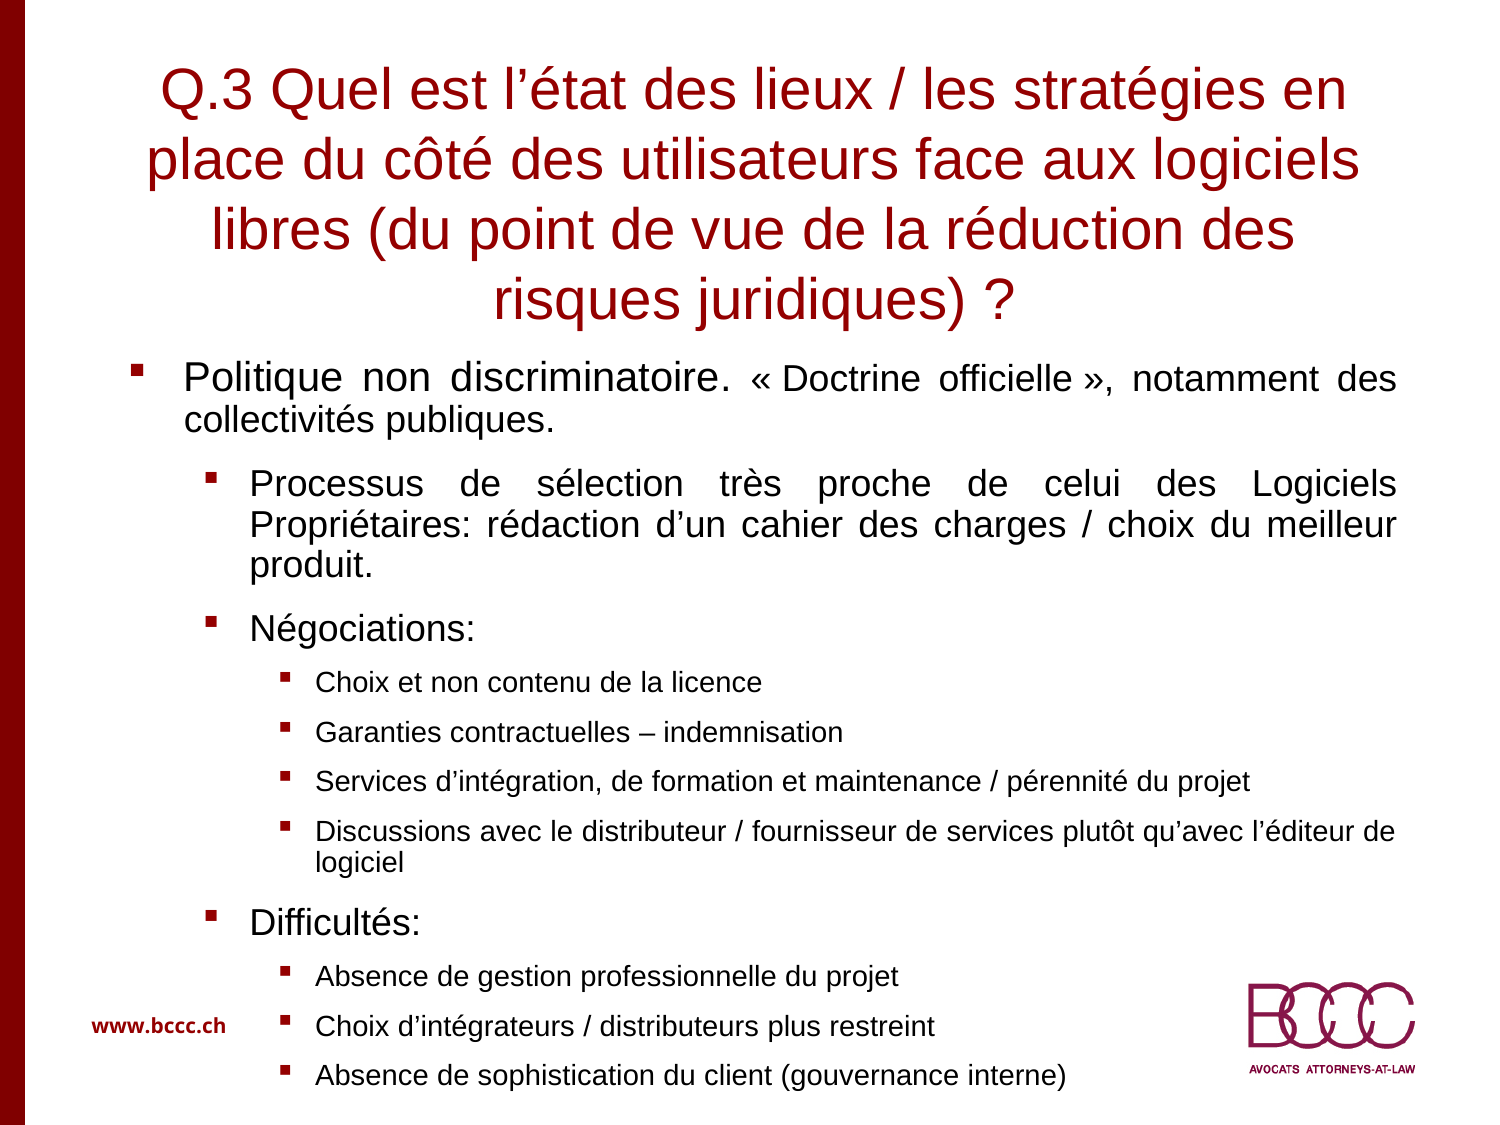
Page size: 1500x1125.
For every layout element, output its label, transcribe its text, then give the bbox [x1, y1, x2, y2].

list Politique non discriminatoire. « Doctrine officielle », notamment des collectivités publiques. Processus de sélection très proche de celui des Logiciels Propriétaires: rédaction d’un cahier des charges / choix du meilleur produit. Négociations: Choix et non contenu de la licence Garanties contractuelles – indemnisation Services d’intégration, de formation et maintenance / pérennité du projet Discussions avec le distributeur / fournisseur de services plutôt qu’avec l’éditeur de logiciel Difficultés: Absence de gestion professionnelle du projet Choix d’intégrateurs / distributeurs plus restreint Absence de sophistication du client (gouvernance interne) [112, 269, 1413, 1094]
title Q.3 Quel est l’état des lieux / les stratégies en place du côté des utilisateurs face aux logiciels libres (du point de vue de la réduction des risques juridiques) ? [117, 43, 1393, 269]
